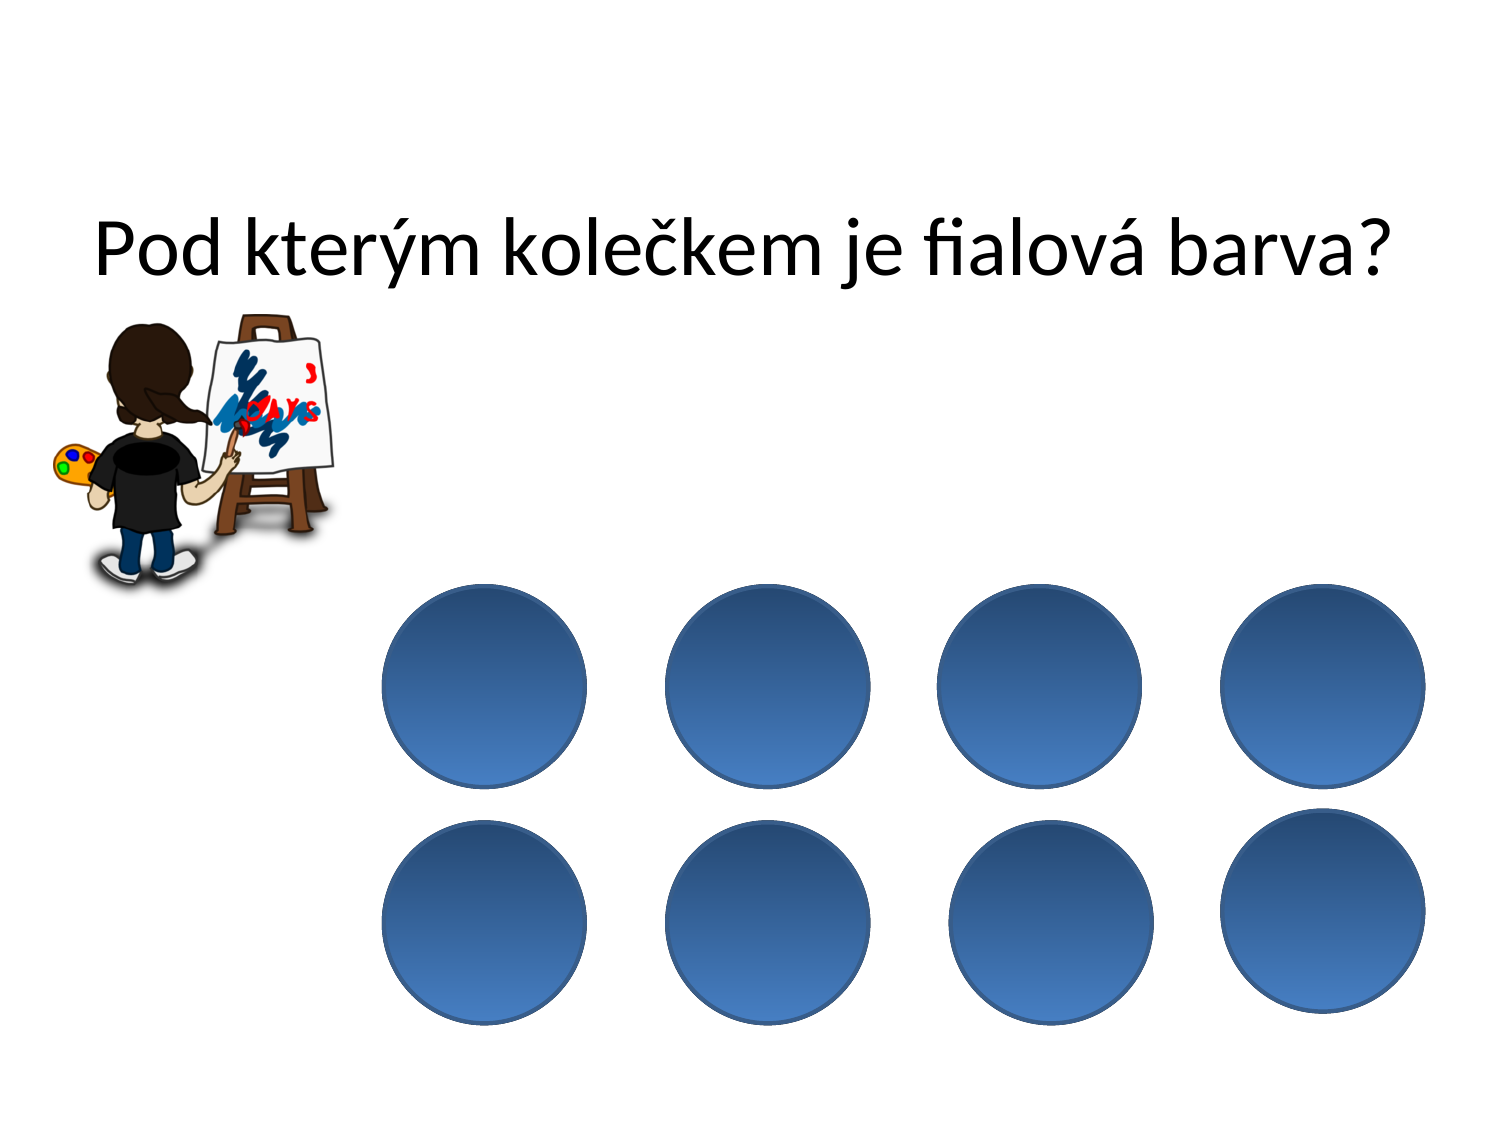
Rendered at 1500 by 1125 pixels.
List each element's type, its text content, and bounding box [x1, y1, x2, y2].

text_box Pod kterým kolečkem je fialová barva? [78, 184, 1412, 301]
text_box [667, 586, 869, 788]
text_box [939, 586, 1140, 788]
text_box [950, 822, 1152, 1024]
text_box [1222, 586, 1424, 788]
text_box [1222, 810, 1424, 1012]
text_box [383, 822, 585, 1024]
text_box [667, 822, 869, 1024]
picture [53, 314, 343, 601]
text_box [383, 586, 585, 788]
